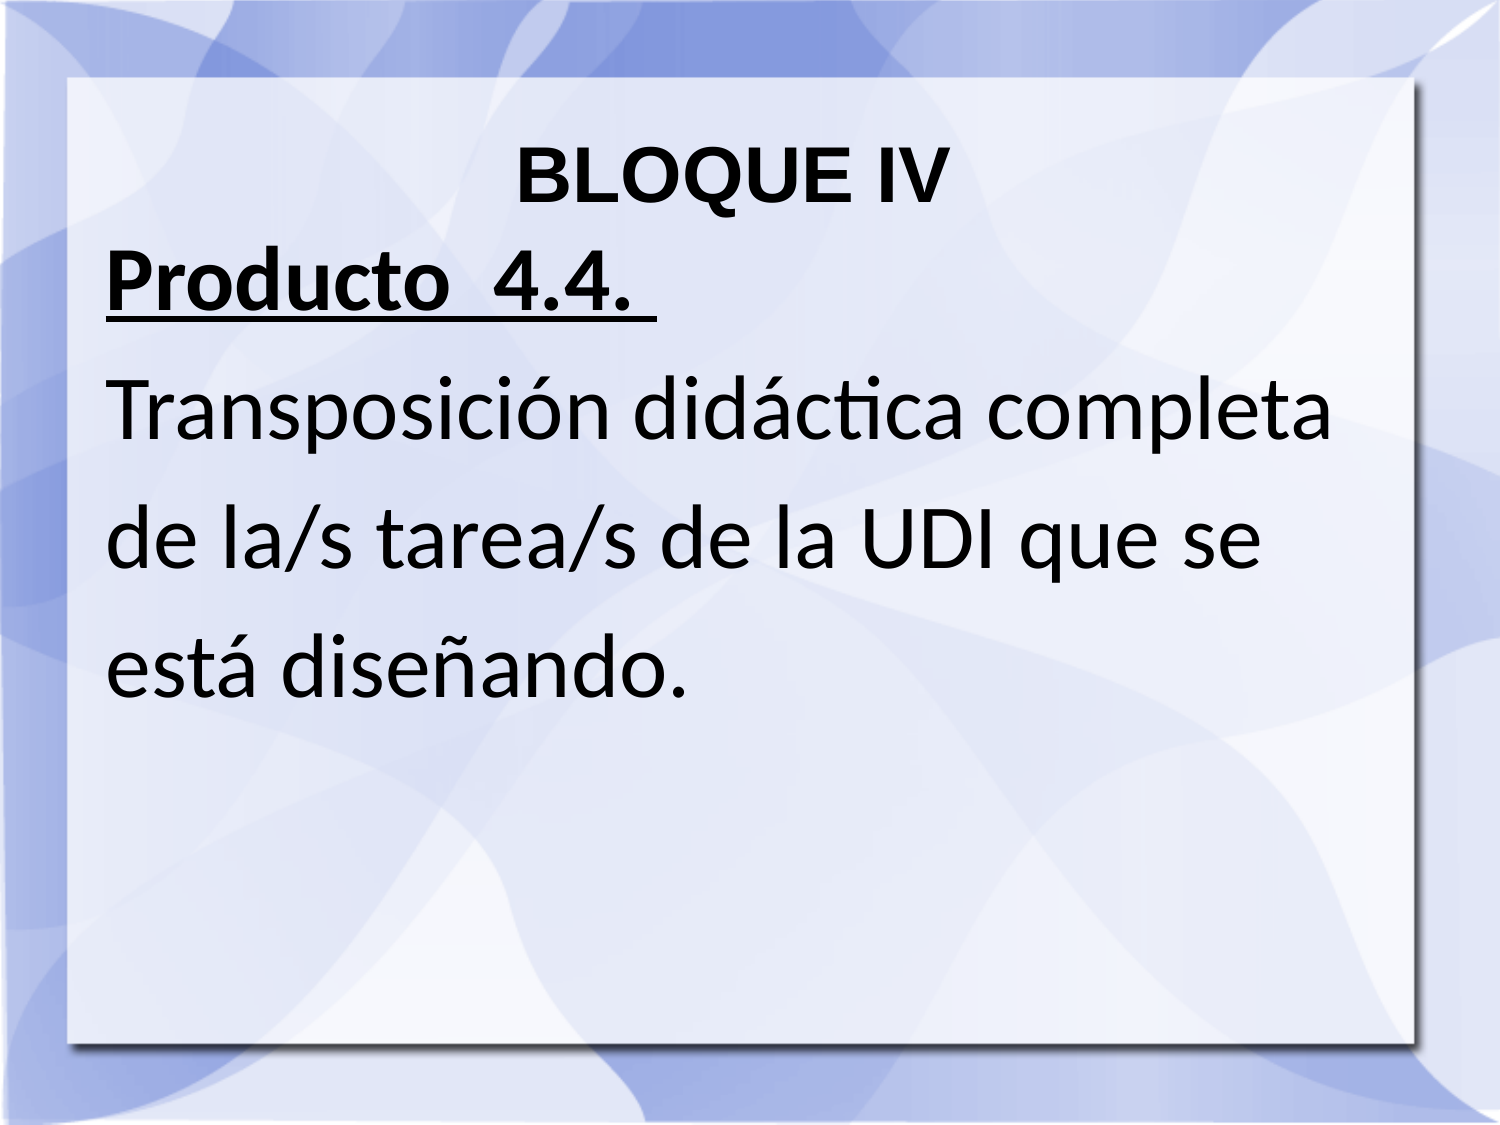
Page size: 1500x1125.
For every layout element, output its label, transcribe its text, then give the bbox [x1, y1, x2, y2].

picture [0, 0, 1500, 1125]
list Producto 4.4. Transposición didáctica completa de la/s tarea/s de la UDI que se está diseñando. [105, 224, 1400, 934]
title BLOQUE IV [75, 82, 1392, 270]
